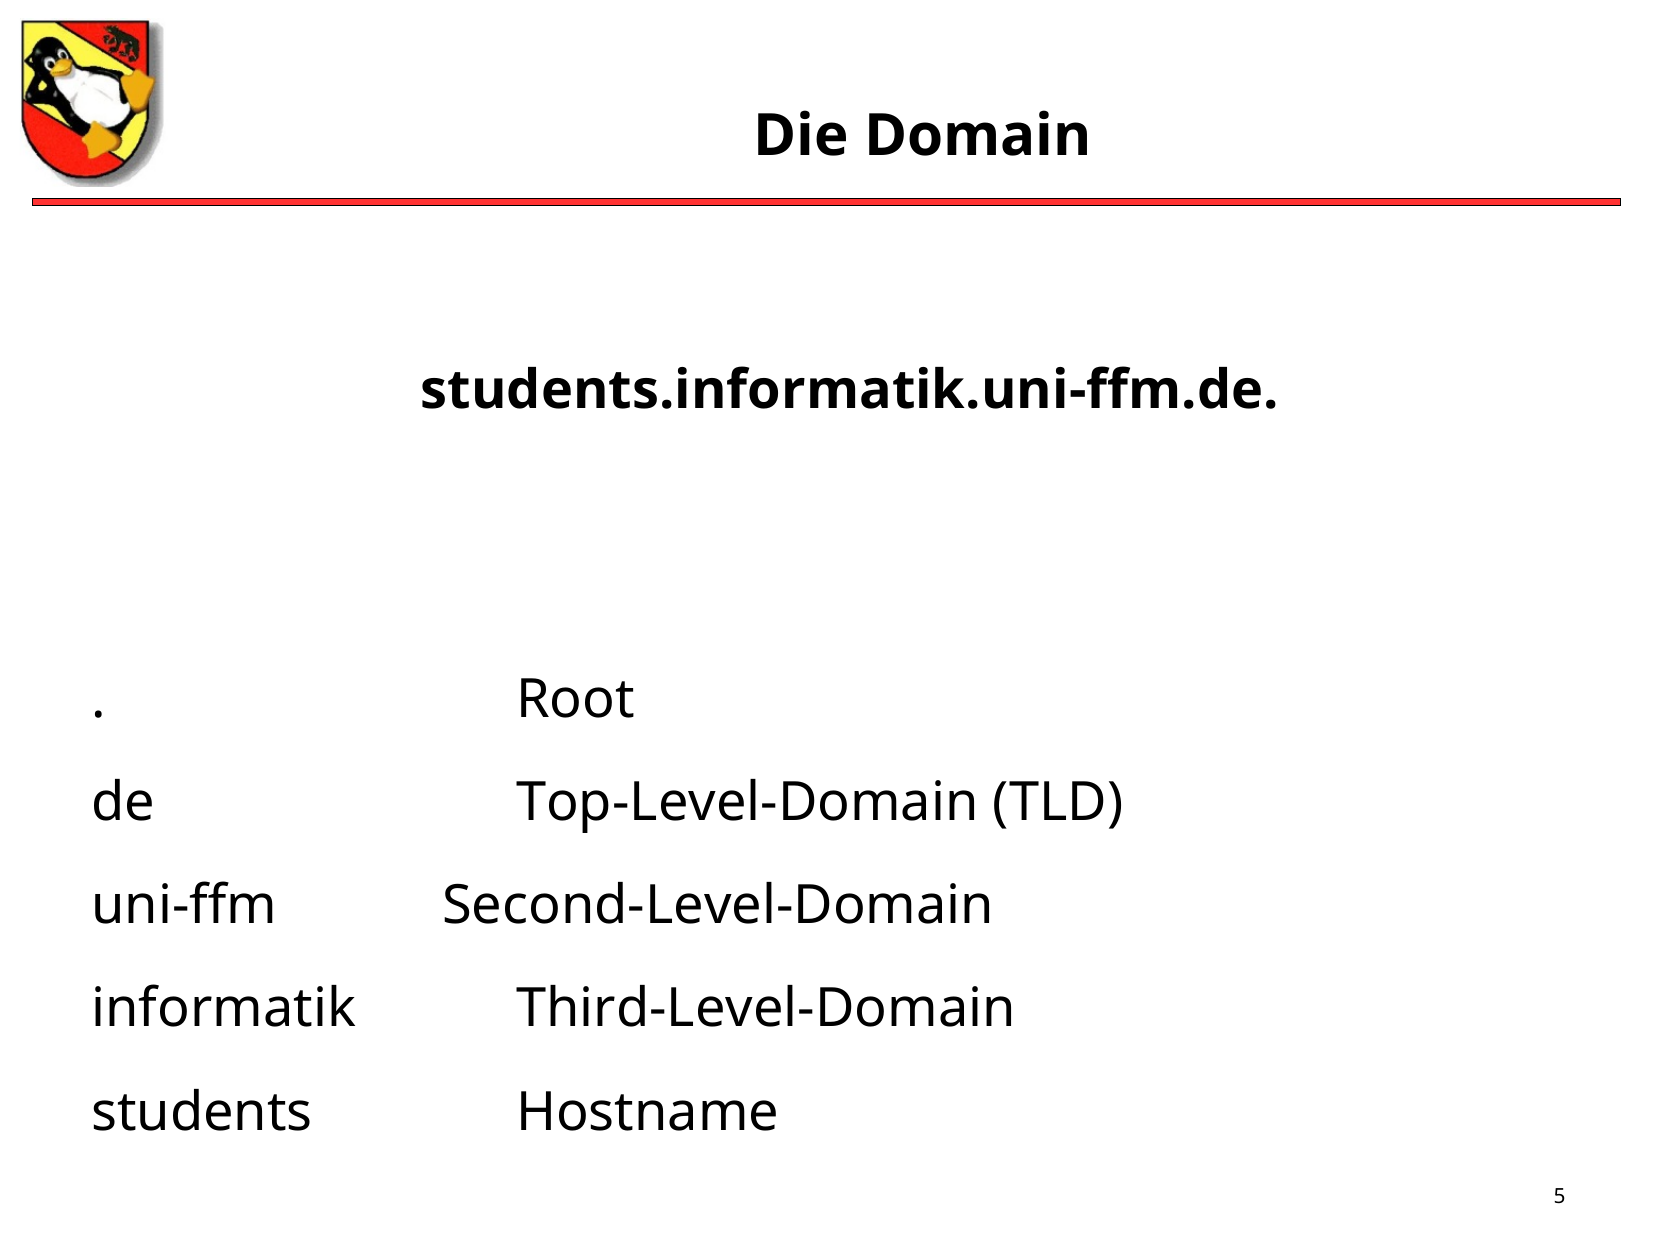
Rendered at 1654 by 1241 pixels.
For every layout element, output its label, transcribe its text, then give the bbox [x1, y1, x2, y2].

title Die Domain [250, 88, 1595, 178]
picture [19, 18, 168, 187]
list students.informatik.uni-ffm.de. . Root de Top-Level-Domain (TLD) uni-ffm Second-Level-Domain informatik Third-Level-Domain students Hostname [73, 247, 1610, 1152]
